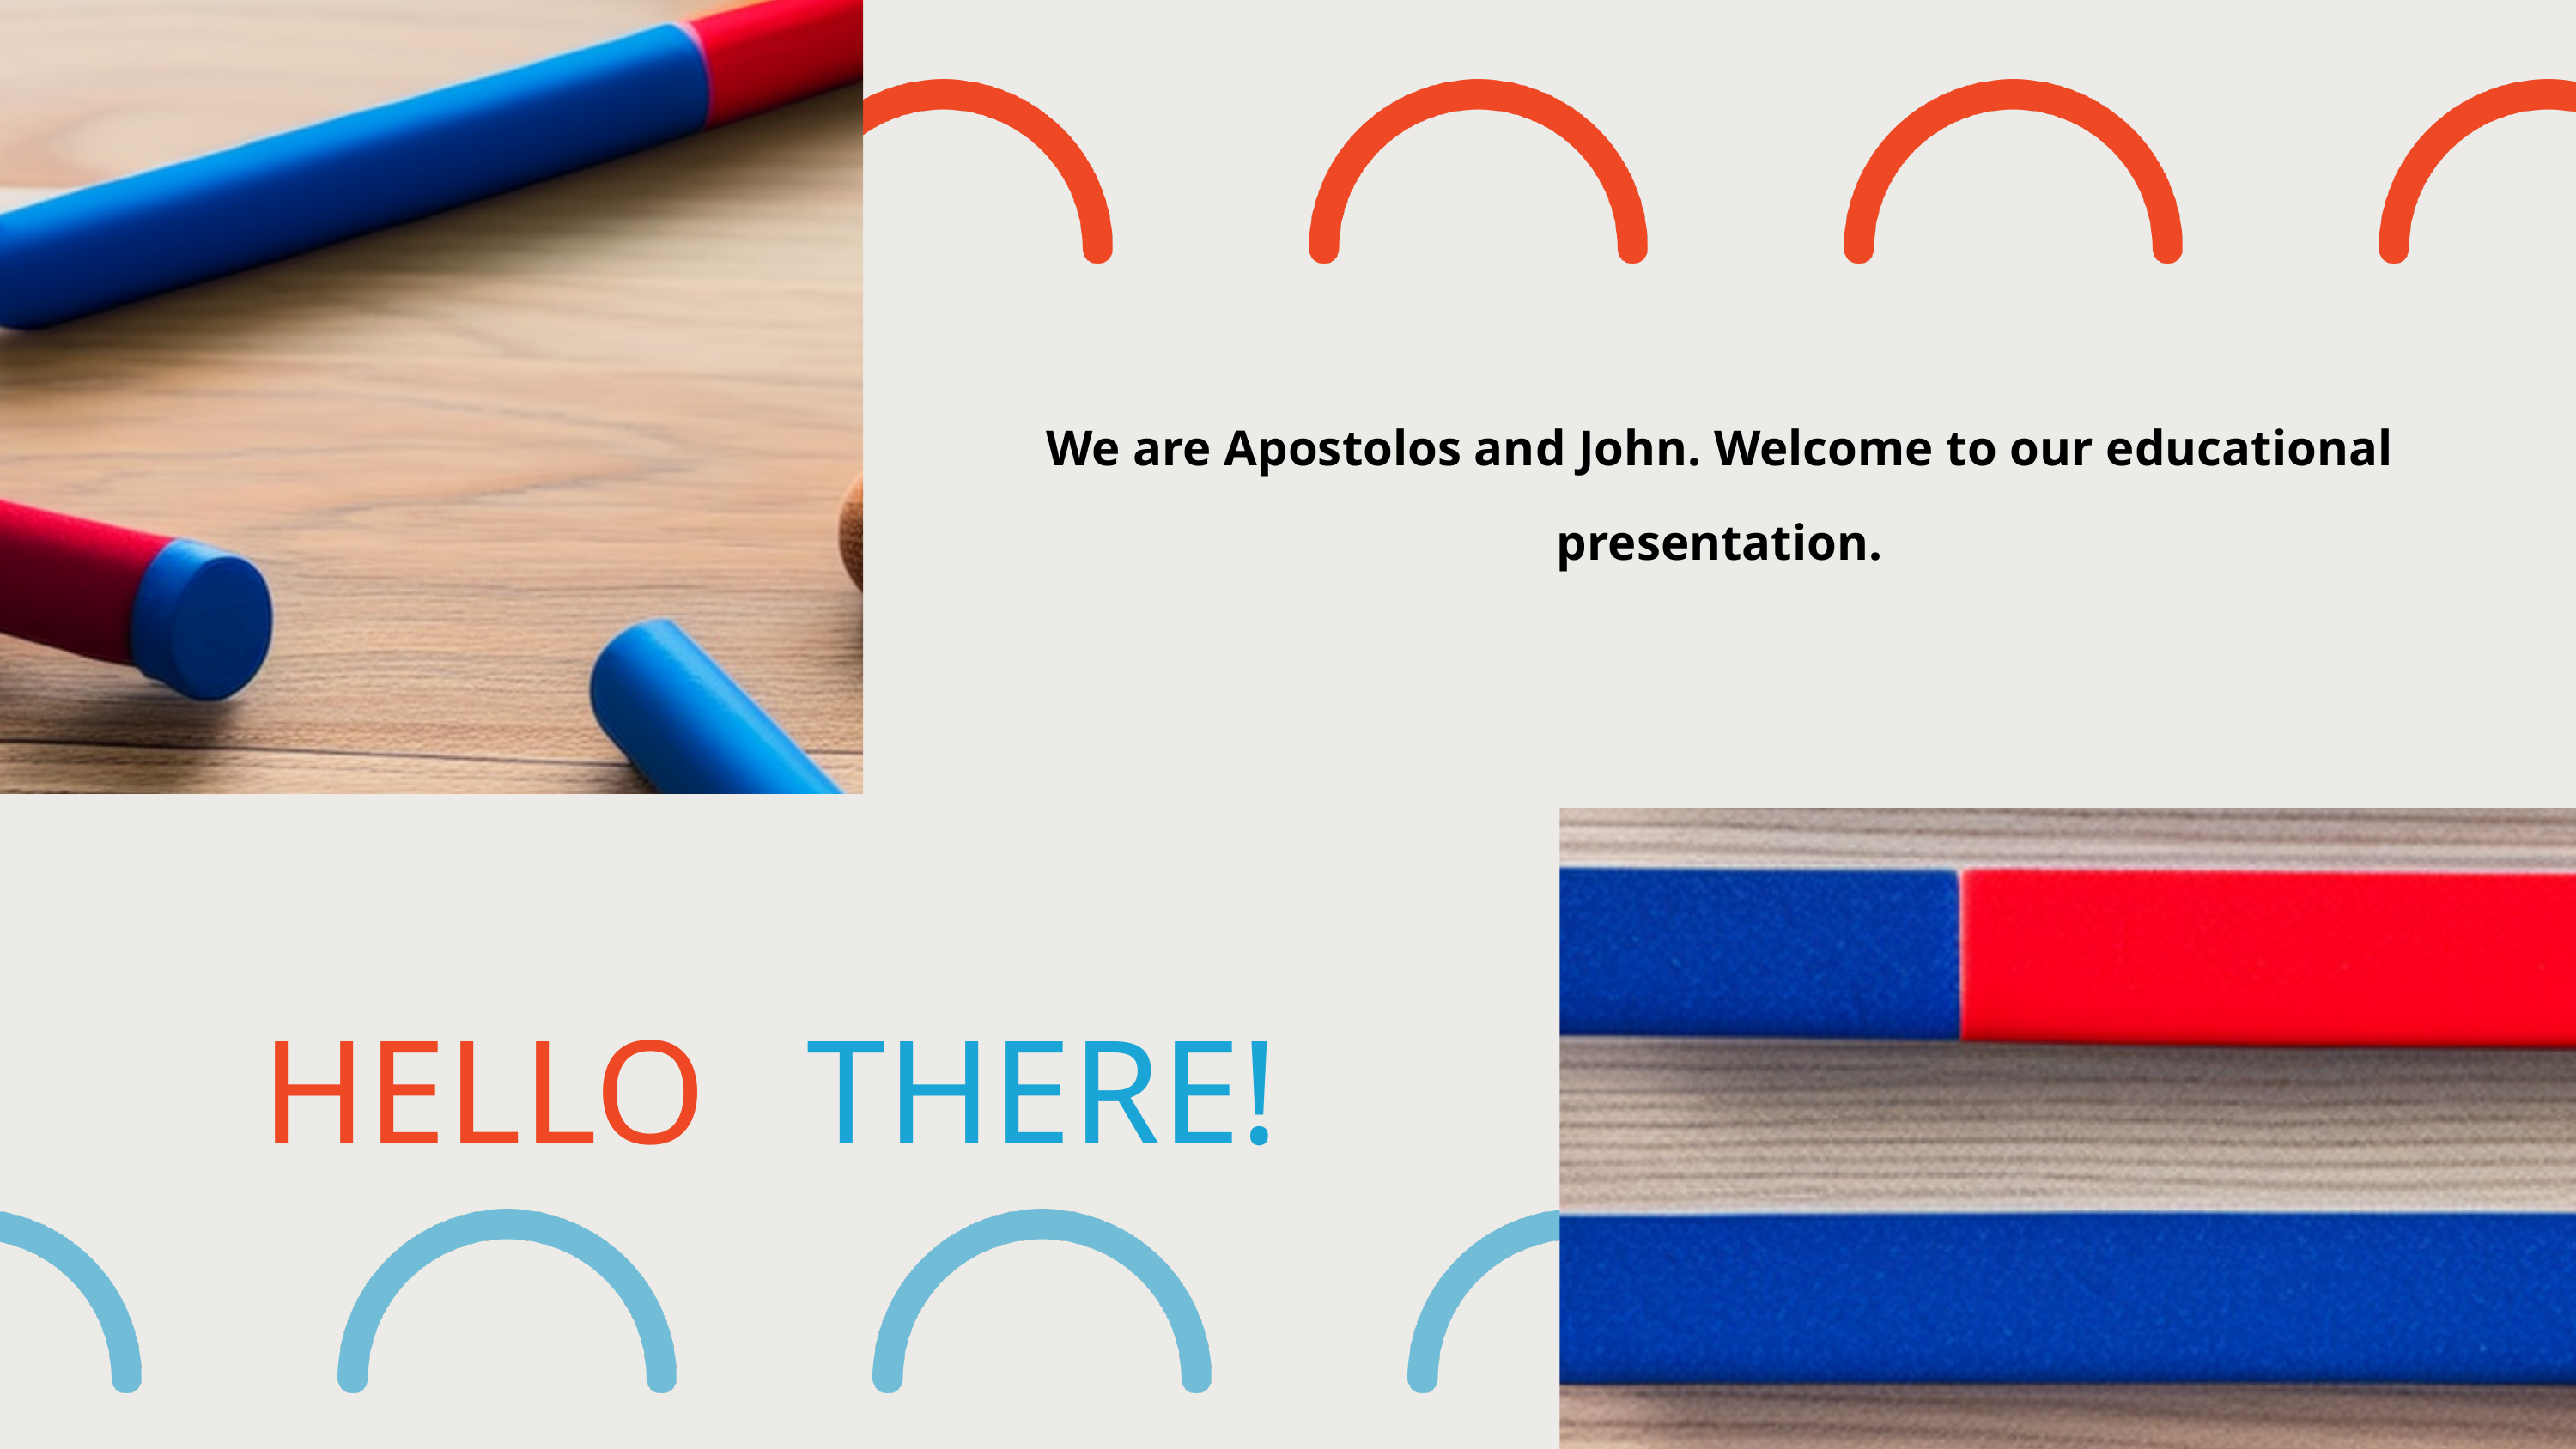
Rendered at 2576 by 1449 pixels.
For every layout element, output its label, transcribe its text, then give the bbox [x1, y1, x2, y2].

text_box We are Apostolos and John. Welcome to our educational presentation. [943, 380, 2496, 619]
picture [0, 1209, 142, 1393]
picture [1407, 808, 2576, 1449]
picture [872, 1209, 1212, 1393]
picture [1844, 79, 2183, 264]
picture [1309, 79, 1648, 264]
text_box THERE! [762, 937, 1324, 1173]
picture [2379, 79, 2576, 264]
picture [0, 0, 1113, 794]
text_box HELLO [55, 937, 762, 1173]
picture [337, 1209, 677, 1393]
